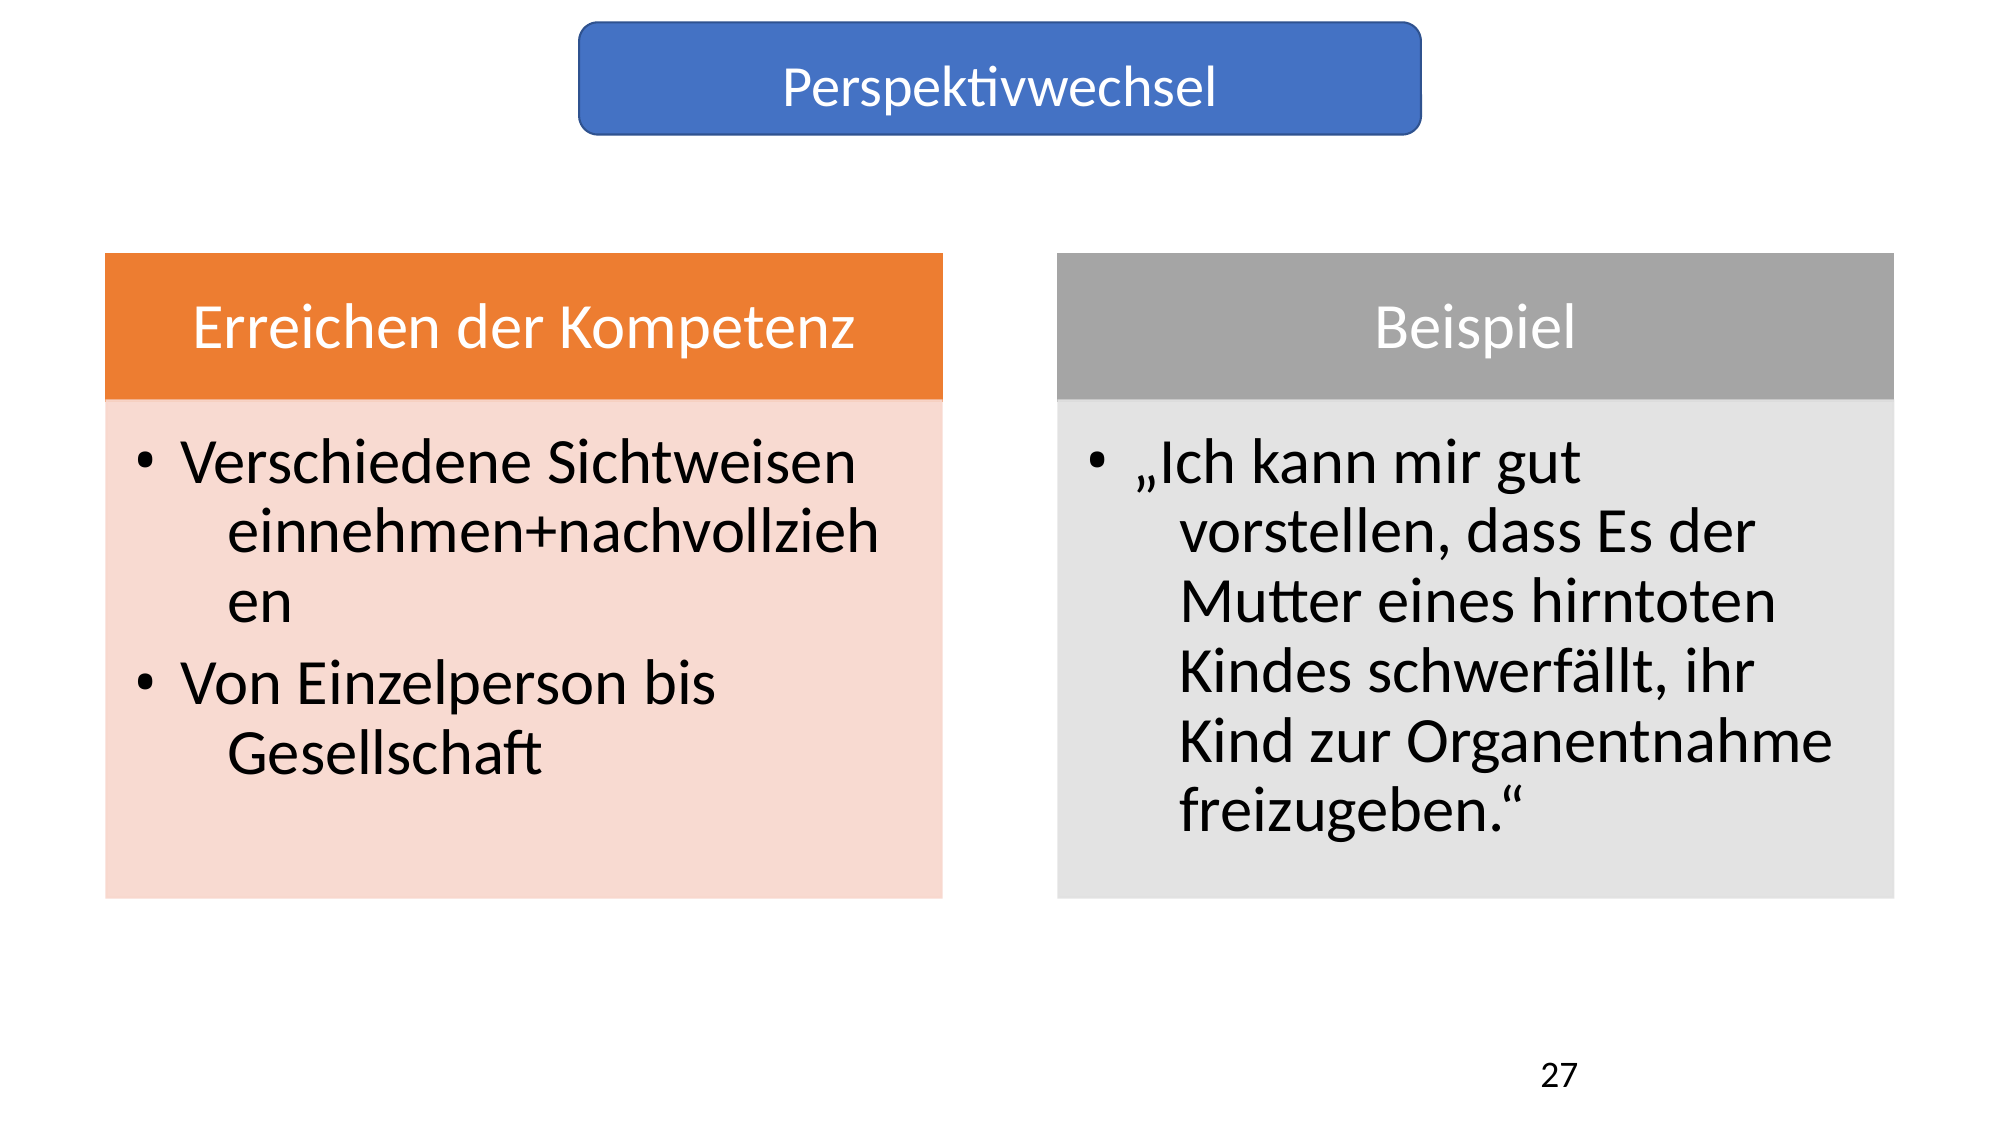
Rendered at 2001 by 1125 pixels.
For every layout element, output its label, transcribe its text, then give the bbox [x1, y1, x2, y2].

text_box [579, 22, 1421, 135]
text_box Perspektivwechsel [583, 40, 1417, 127]
text_box Erreichen der Kompetenz [106, 253, 942, 400]
text_box [1525, 1042, 1976, 1103]
text_box Verschiedene Sichtweisen einnehmen+nachvollziehen Von Einzelperson bis Gesellschaft [106, 400, 942, 898]
text_box Beispiel [1058, 253, 1894, 400]
text_box „Ich kann mir gut vorstellen, dass Es der Mutter eines hirntoten Kindes schwerfällt, ihr Kind zur Organentnahme freizugeben.“ [1058, 400, 1894, 898]
